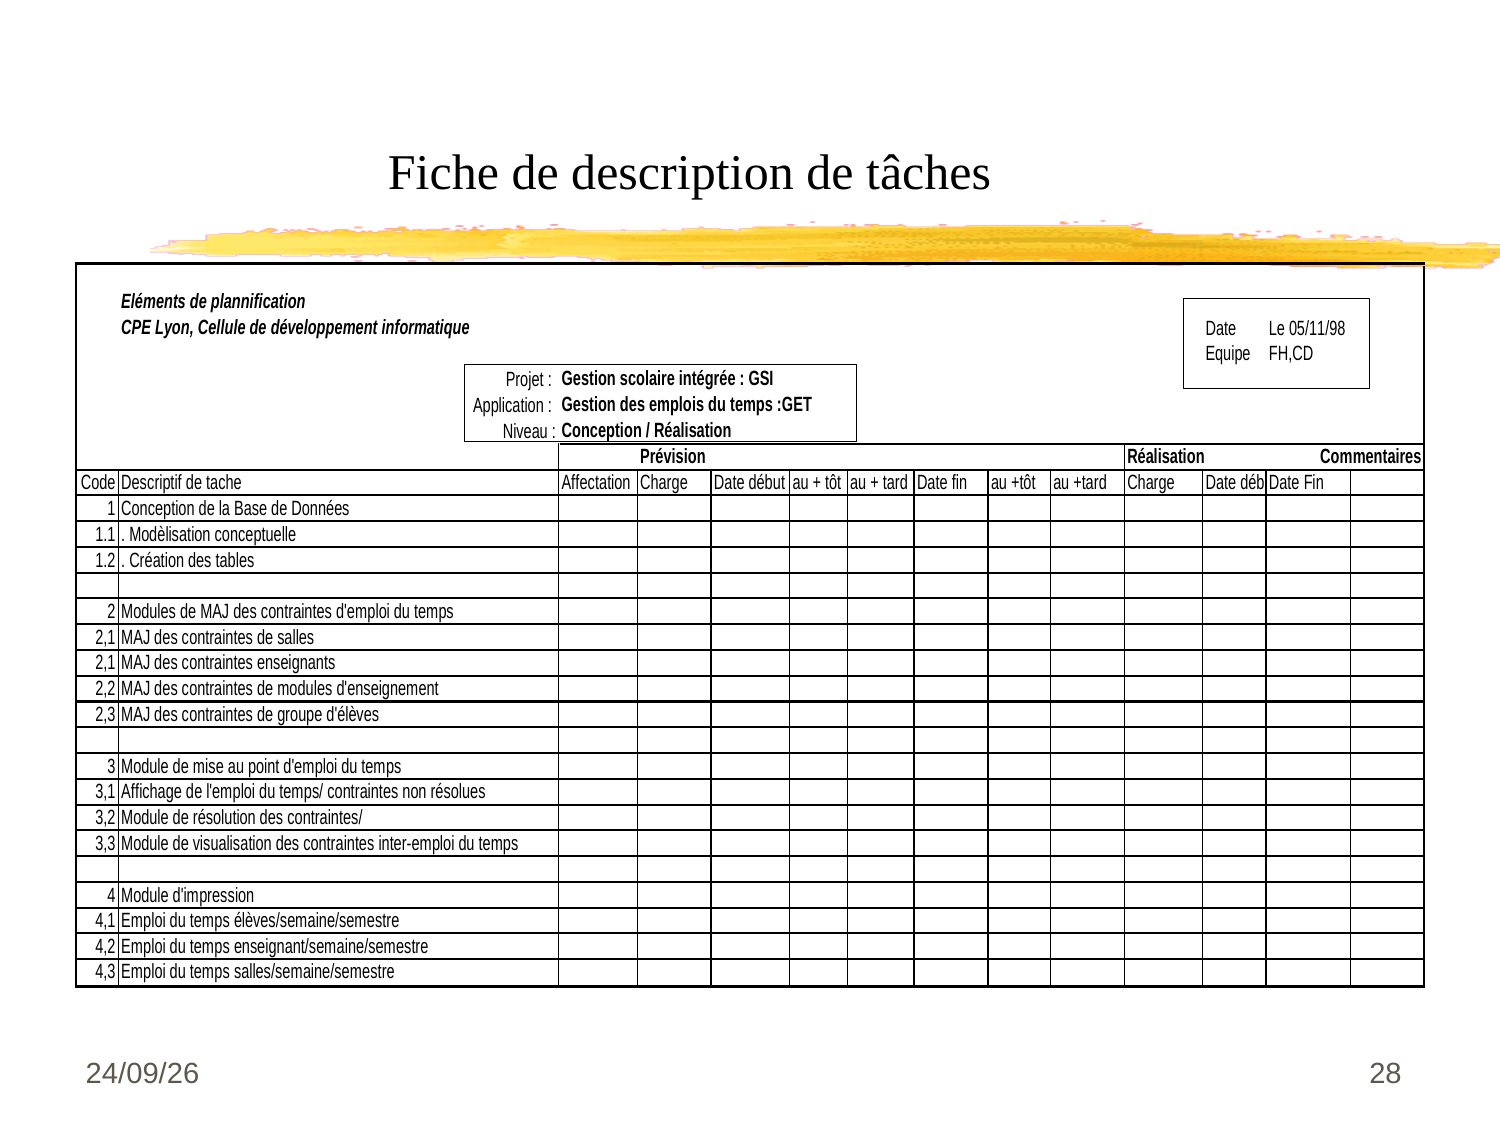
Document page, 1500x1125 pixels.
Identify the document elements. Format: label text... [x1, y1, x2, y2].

text_box Fiche de description de tâches [372, 131, 1007, 208]
text_box 20/01/15 [70, 1021, 384, 1097]
picture [75, 215, 1500, 988]
text_box <numéro> [1104, 1021, 1417, 1097]
